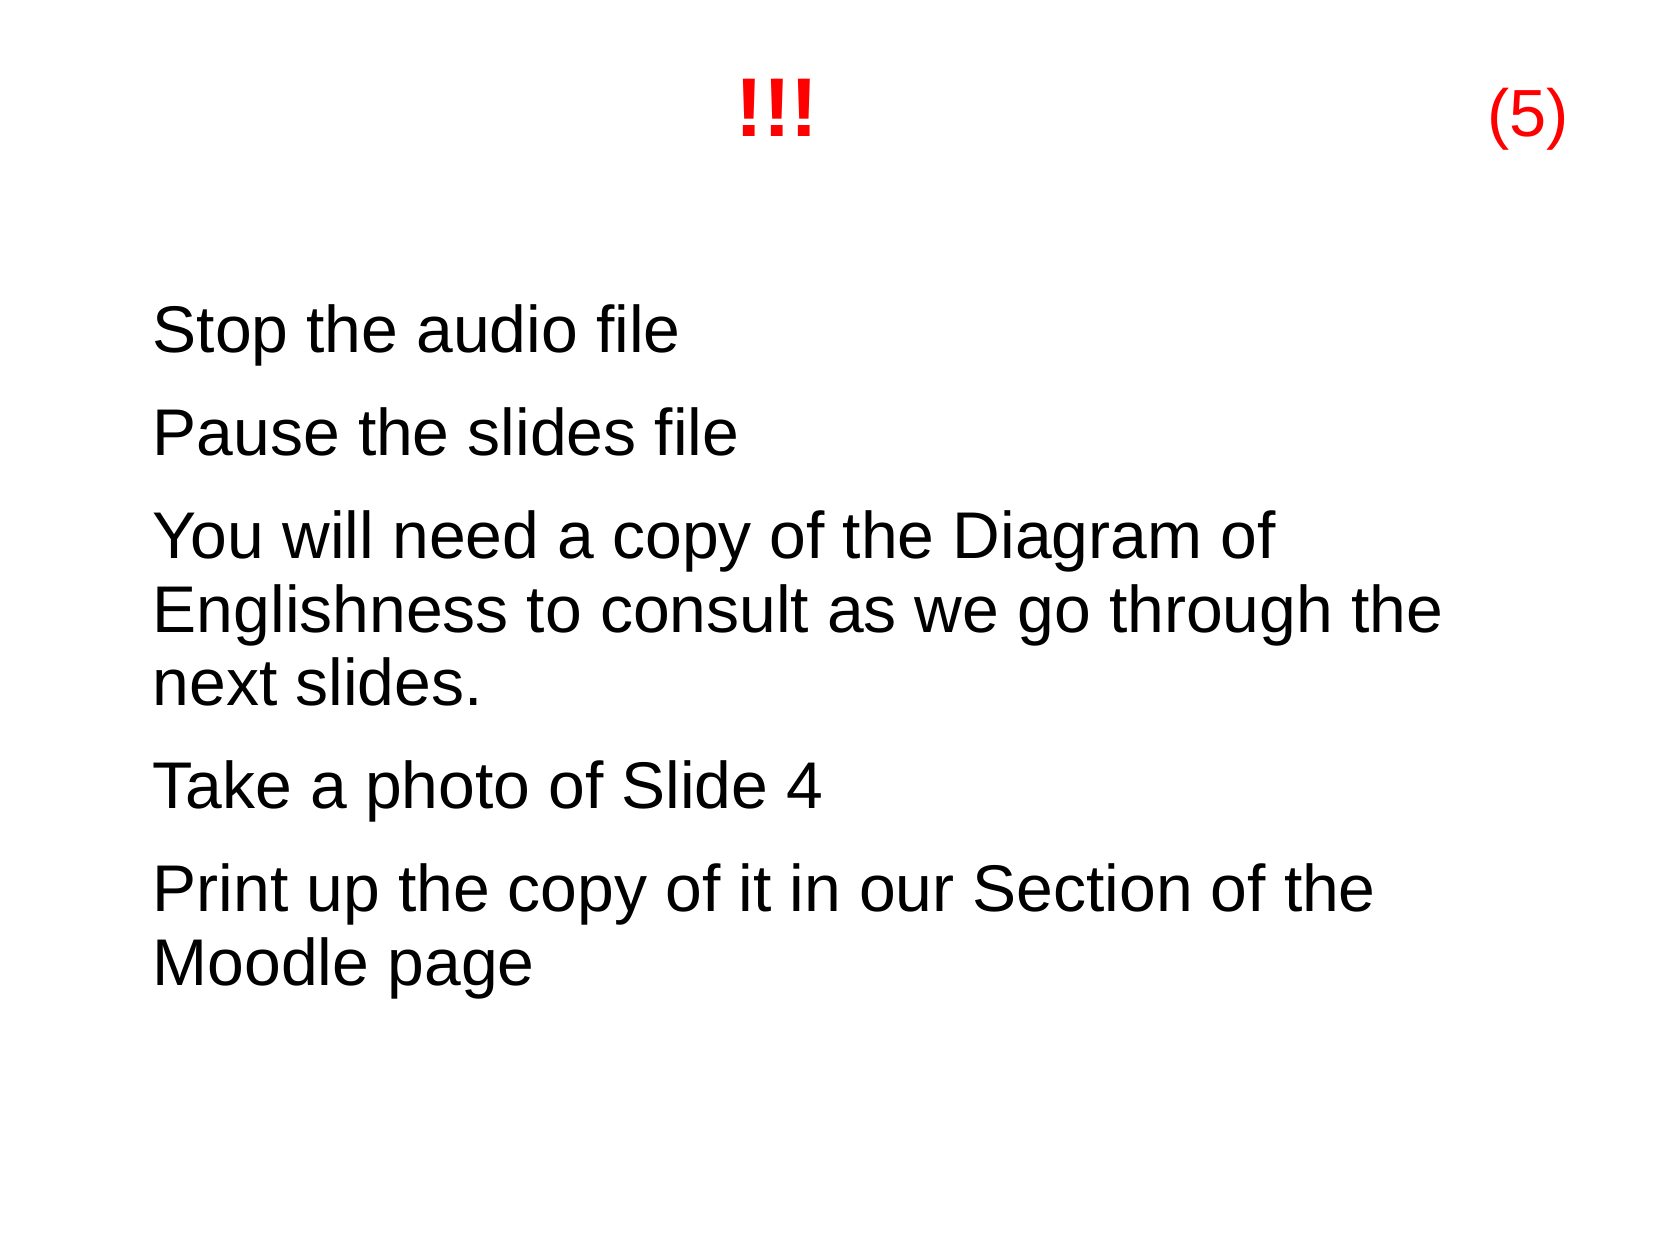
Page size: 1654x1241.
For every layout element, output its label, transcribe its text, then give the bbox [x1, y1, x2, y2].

list Stop the audio file Pause the slides file You will need a copy of the Diagram of Englishness to consult as we go through the next slides. Take a photo of Slide 4 Print up the copy of it in our Section of the Moodle page [82, 189, 1571, 1010]
title !!! (5) [82, 49, 1571, 167]
